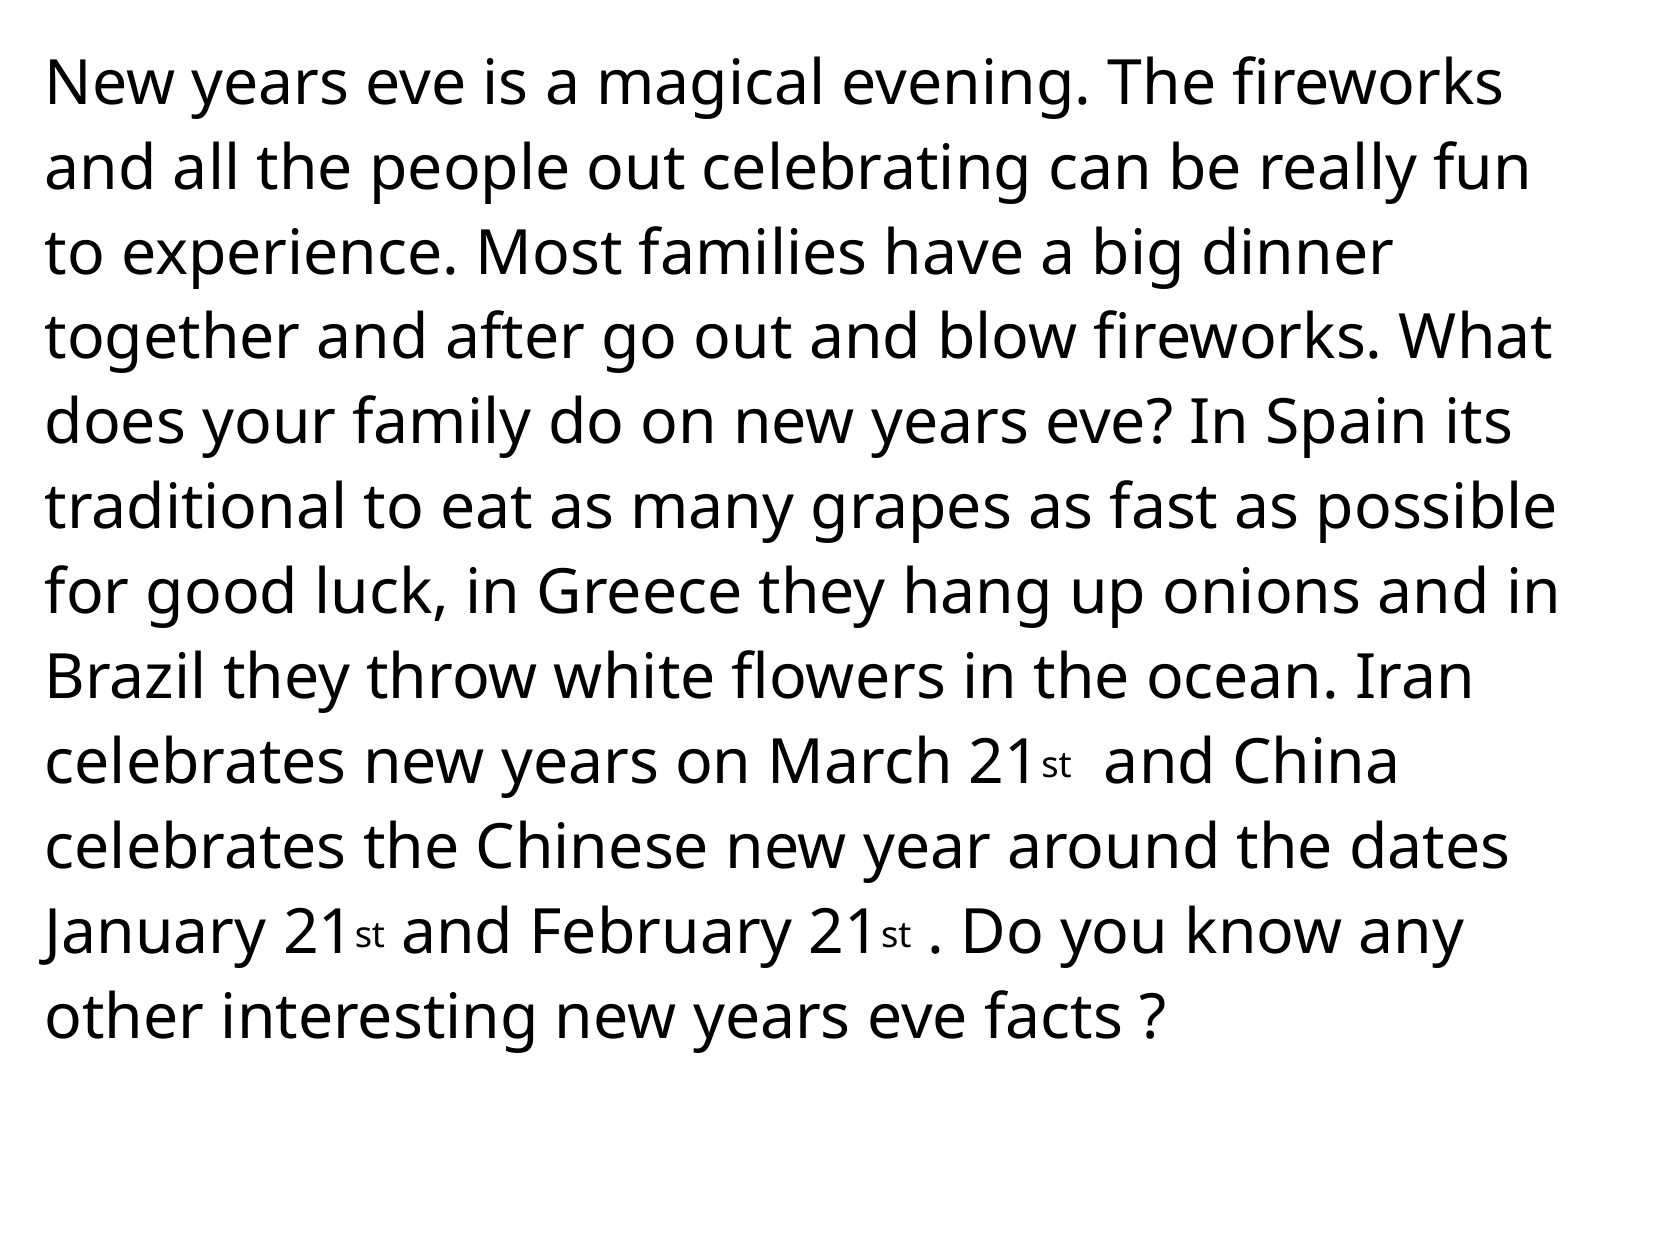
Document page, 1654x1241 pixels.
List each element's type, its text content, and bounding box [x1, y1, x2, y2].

text_box New years eve is a magical evening. The fireworks and all the people out celebrating can be really fun to experience. Most families have a big dinner together and after go out and blow fireworks. What does your family do on new years eve? In Spain its traditional to eat as many grapes as fast as possible for good luck, in Greece they hang up onions and in Brazil they throw white flowers in the ocean. Iran celebrates new years on March 21st and China celebrates the Chinese new year around the dates January 21st and February 21st . Do you know any other interesting new years eve facts ? [30, 30, 1591, 1202]
